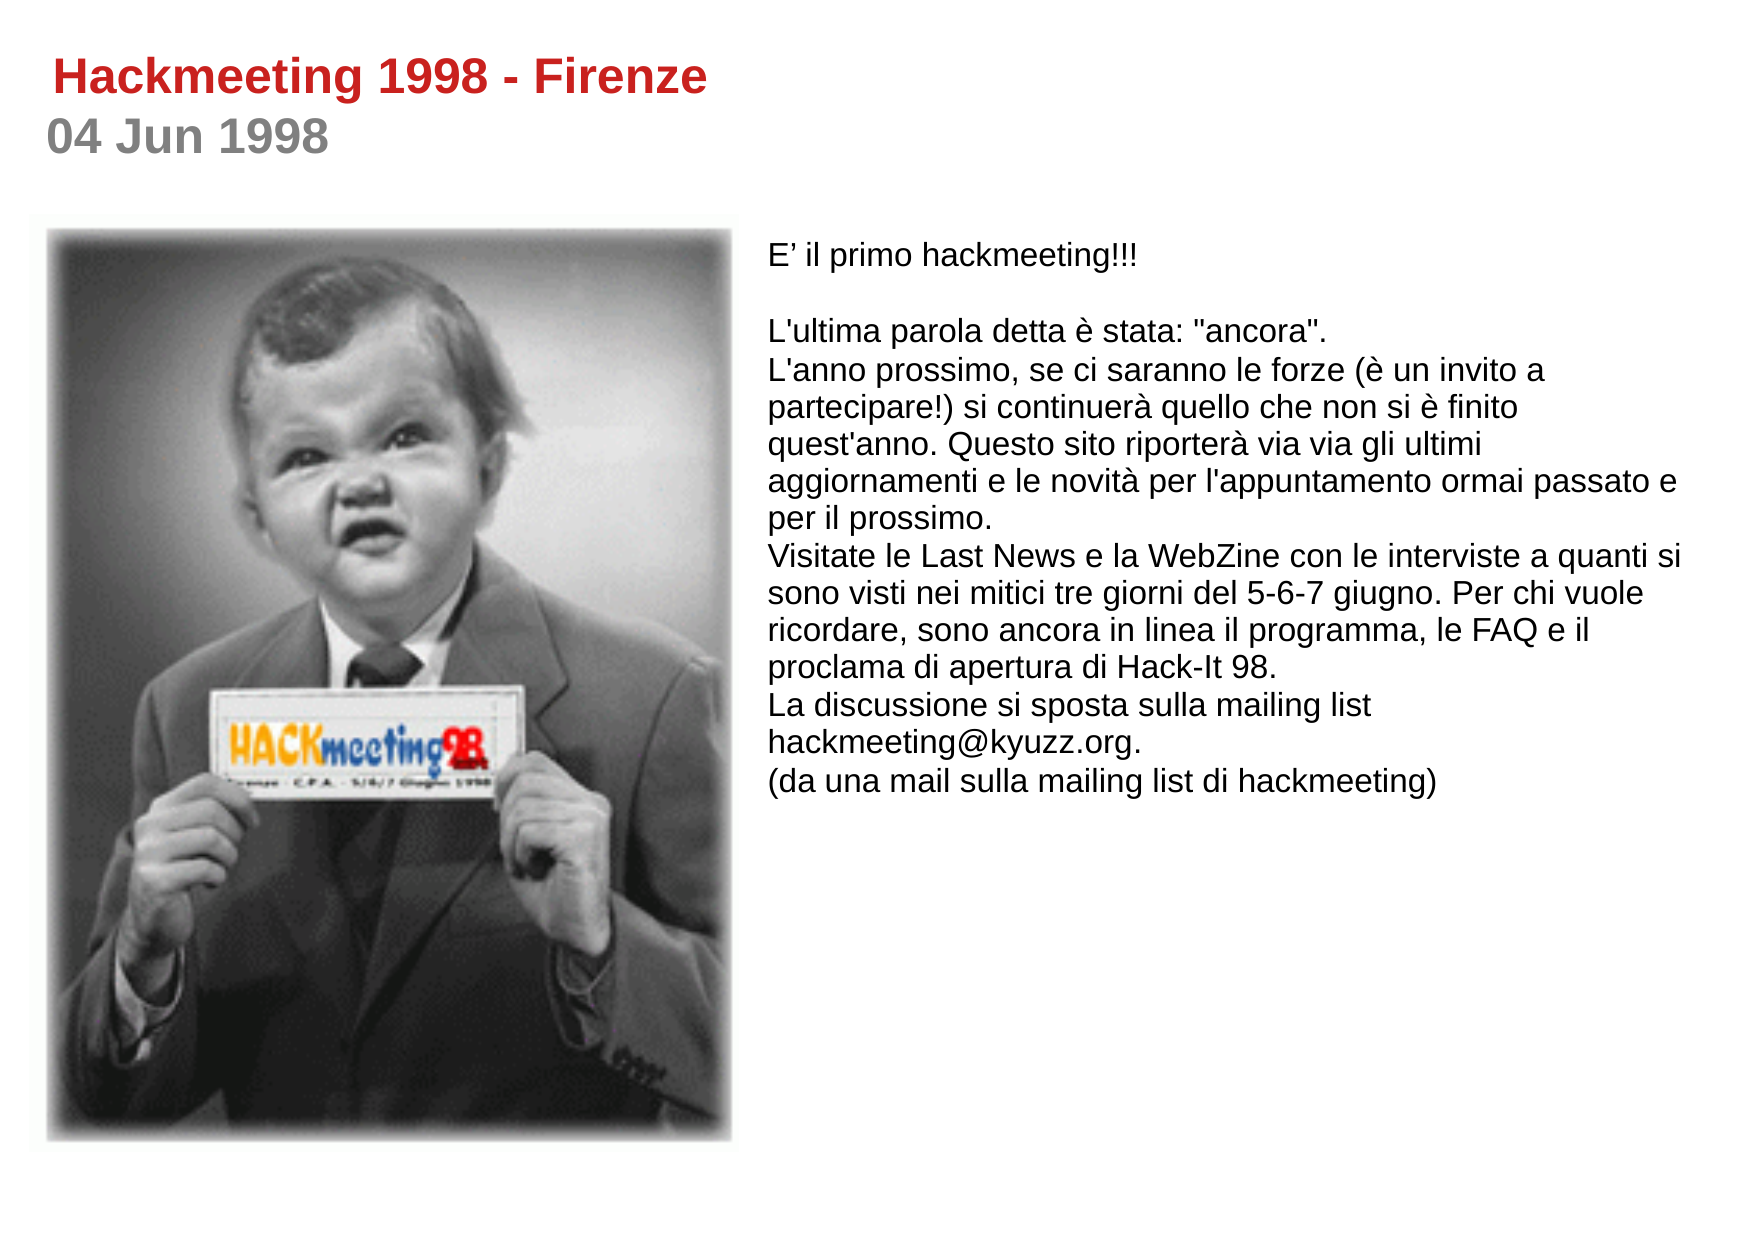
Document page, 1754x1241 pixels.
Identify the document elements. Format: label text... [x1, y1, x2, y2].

title Hackmeeting 1998 - Firenze [52, 39, 1713, 114]
subtitle E’ il primo hackmeeting!!! L'ultima parola detta è stata: "ancora". L'anno prossimo, se ci saranno le forze (è un invito a partecipare!) si continuerà quello che non si è finito quest'anno. Questo sito riporterà via via gli ultimi aggiornamenti e le novità per l'appuntamento ormai passato e per il prossimo. Visitate le Last News e la WebZine con le interviste a quanti si sono visti nei mitici tre giorni del 5-6-7 giugno. Per chi vuole ricordare, sono ancora in linea il programma, le FAQ e il proclama di apertura di Hack-It 98. La discussione si sposta sulla mailing list hackmeeting@kyuzz.org. (da una mail sulla mailing list di hackmeeting) [767, 236, 1692, 1182]
text_box 04 Jun 1998 [31, 101, 768, 178]
picture [29, 214, 739, 1152]
